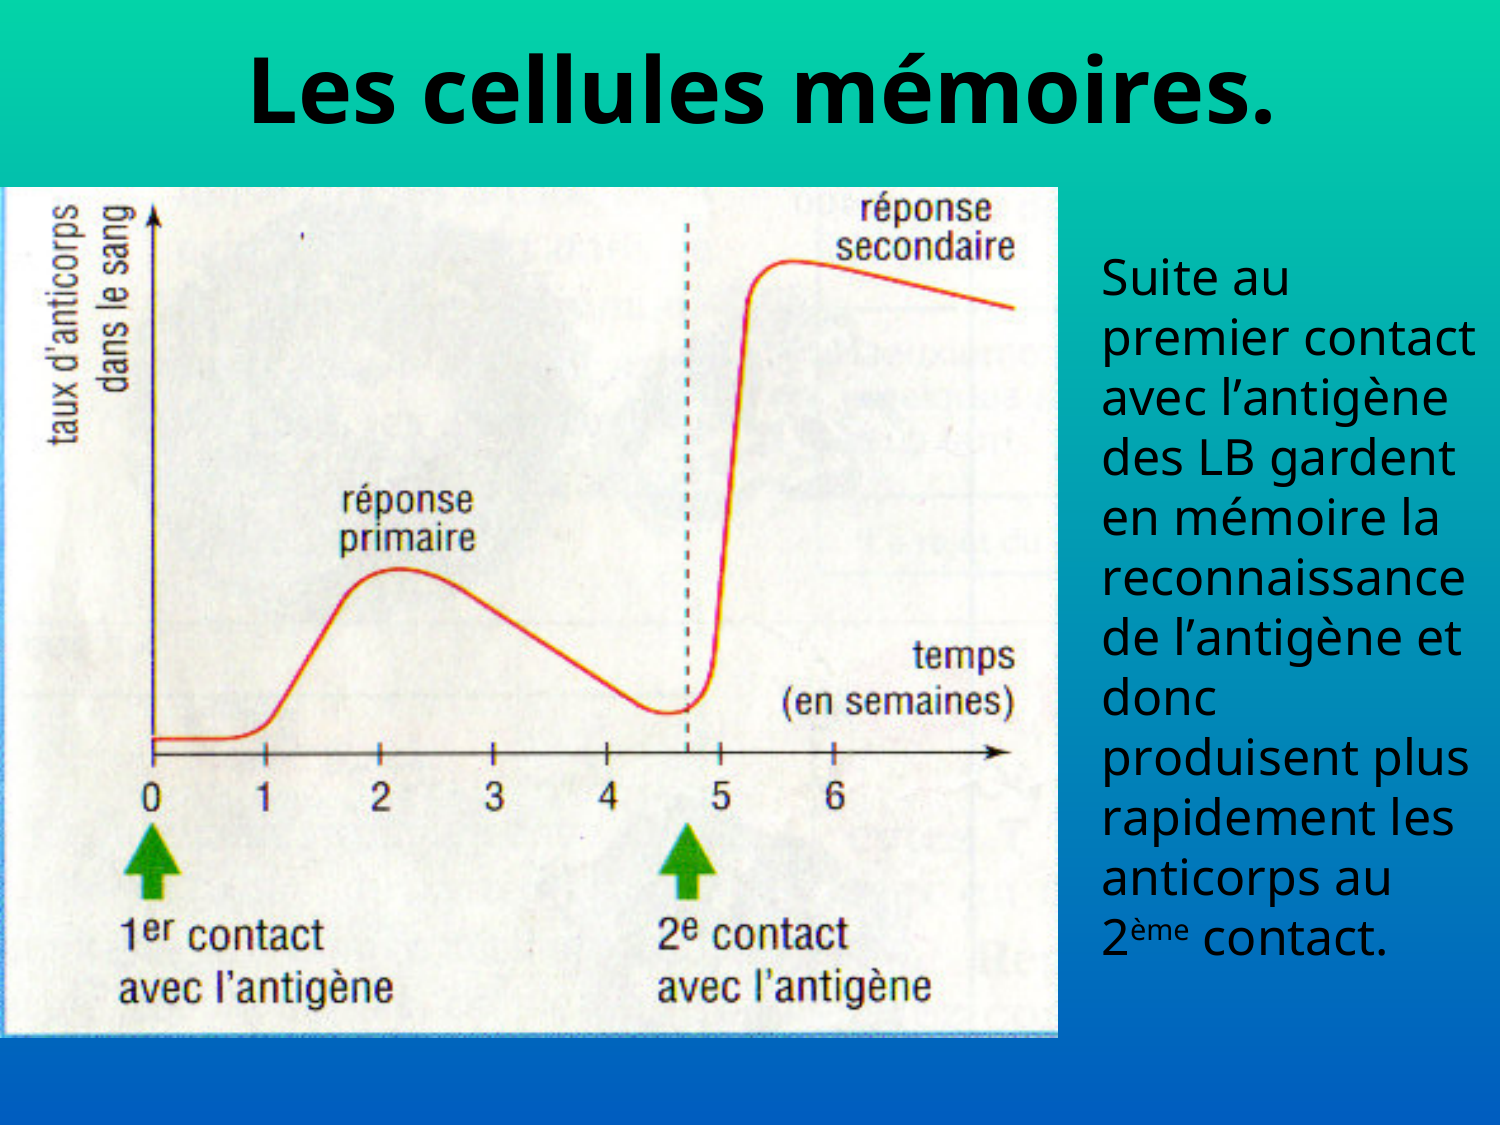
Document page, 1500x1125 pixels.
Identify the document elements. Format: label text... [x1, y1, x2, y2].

title Les cellules mémoires. [128, 46, 1396, 127]
text_box Suite au premier contact avec l’antigène des LB gardent en mémoire la reconnaissance de l’antigène et donc produisent plus rapidement les anticorps au 2ème contact. [1086, 237, 1500, 973]
picture [0, 187, 1086, 1038]
